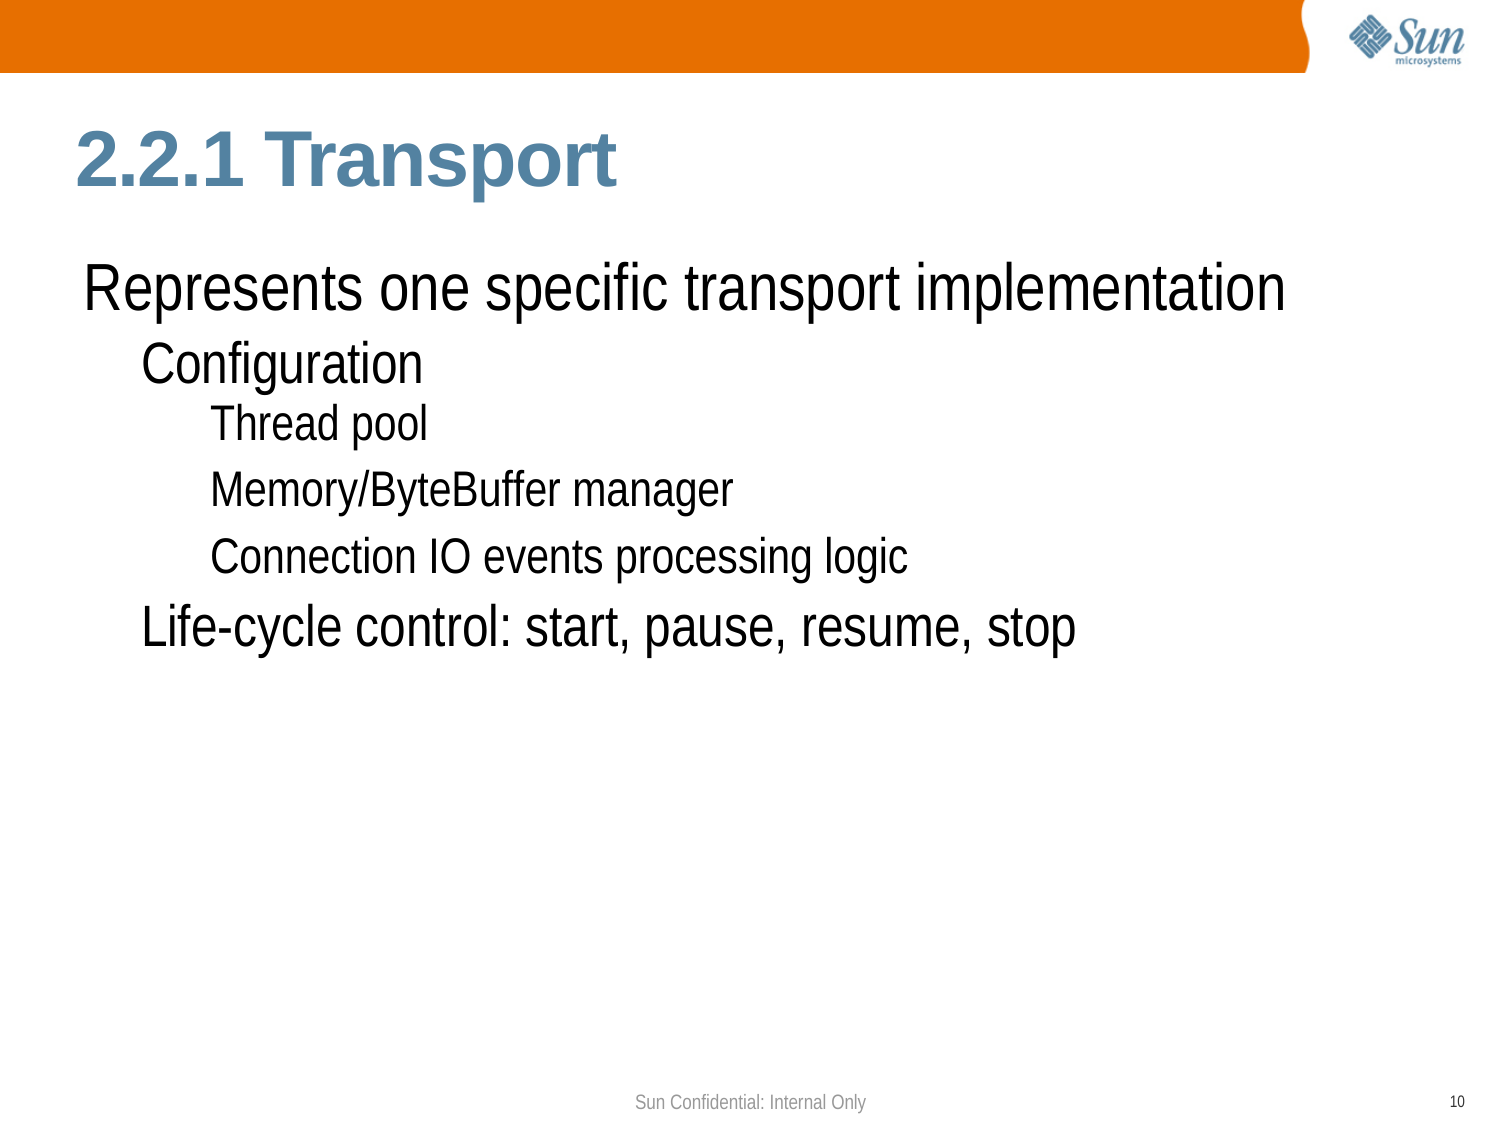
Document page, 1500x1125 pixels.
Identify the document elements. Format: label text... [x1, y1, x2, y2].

title 2.2.1 Transport [75, 123, 1437, 227]
list Represents one specific transport implementation Configuration Thread pool Memory/ByteBuffer manager Connection IO events processing logic Life-cycle control: start, pause, resume, stop [64, 258, 1401, 1062]
picture [0, 0, 1500, 73]
